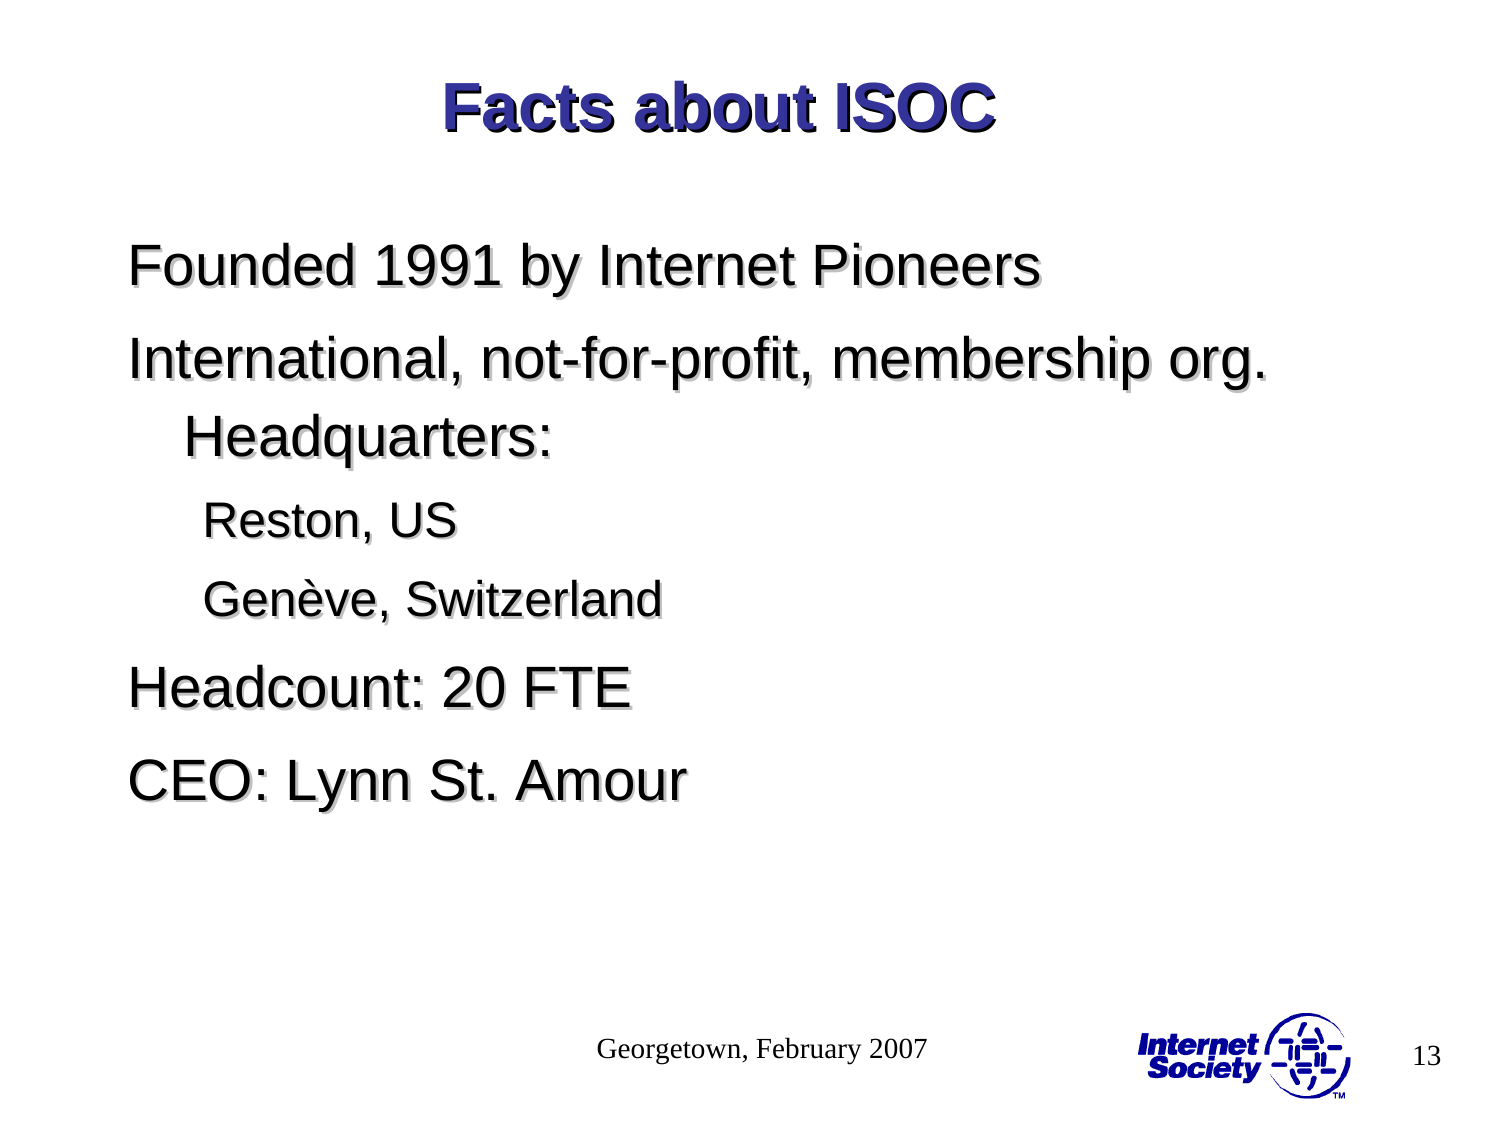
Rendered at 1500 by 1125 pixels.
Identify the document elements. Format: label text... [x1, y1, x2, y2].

picture [1137, 1012, 1351, 1099]
title Facts about ISOC [99, 24, 1375, 188]
list Founded 1991 by Internet Pioneers International, not-for-profit, membership org. Headquarters: Reston, US Genève, Switzerland Headcount: 20 FTE CEO: Lynn St. Amour [112, 212, 1388, 1000]
